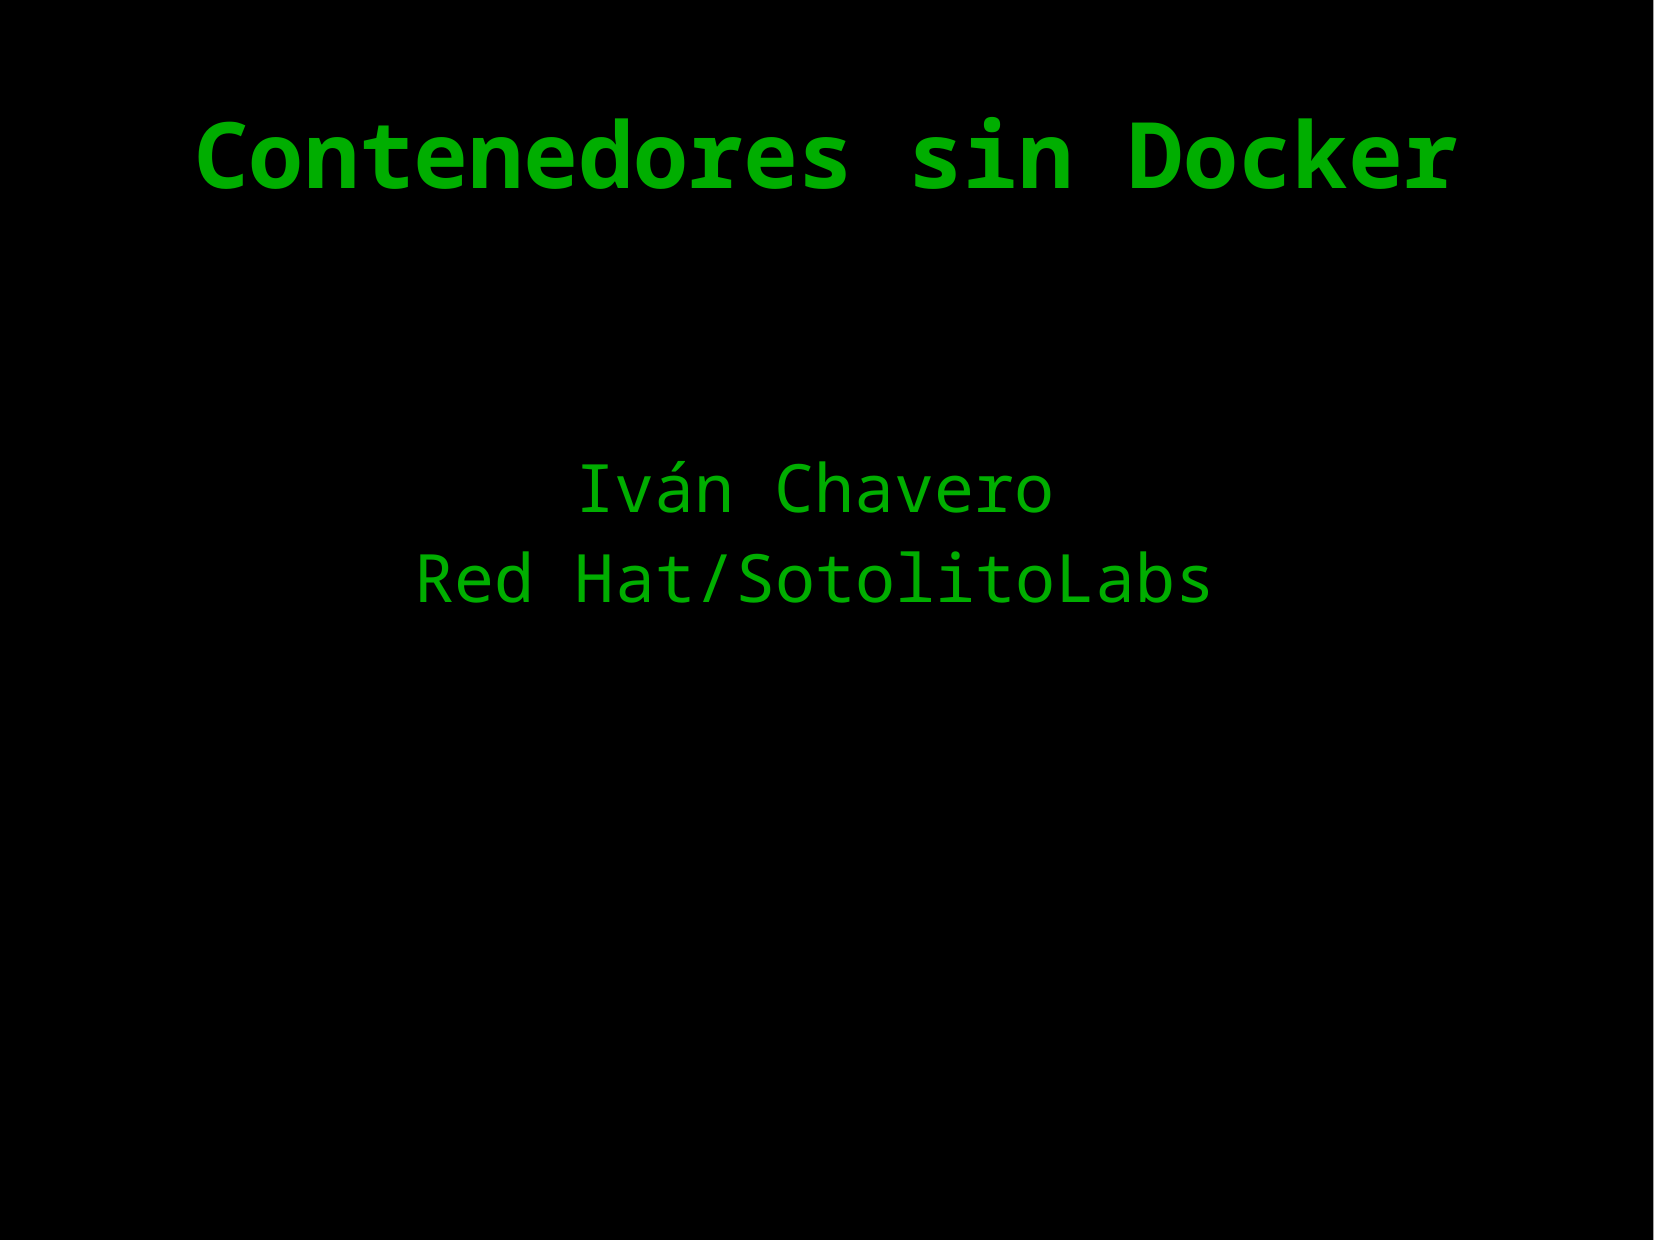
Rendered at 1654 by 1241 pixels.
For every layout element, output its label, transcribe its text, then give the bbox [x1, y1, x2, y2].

subtitle Iván Chavero Red Hat/SotolitoLabs [366, 354, 1264, 709]
title Contenedores sin Docker [82, 43, 1571, 263]
